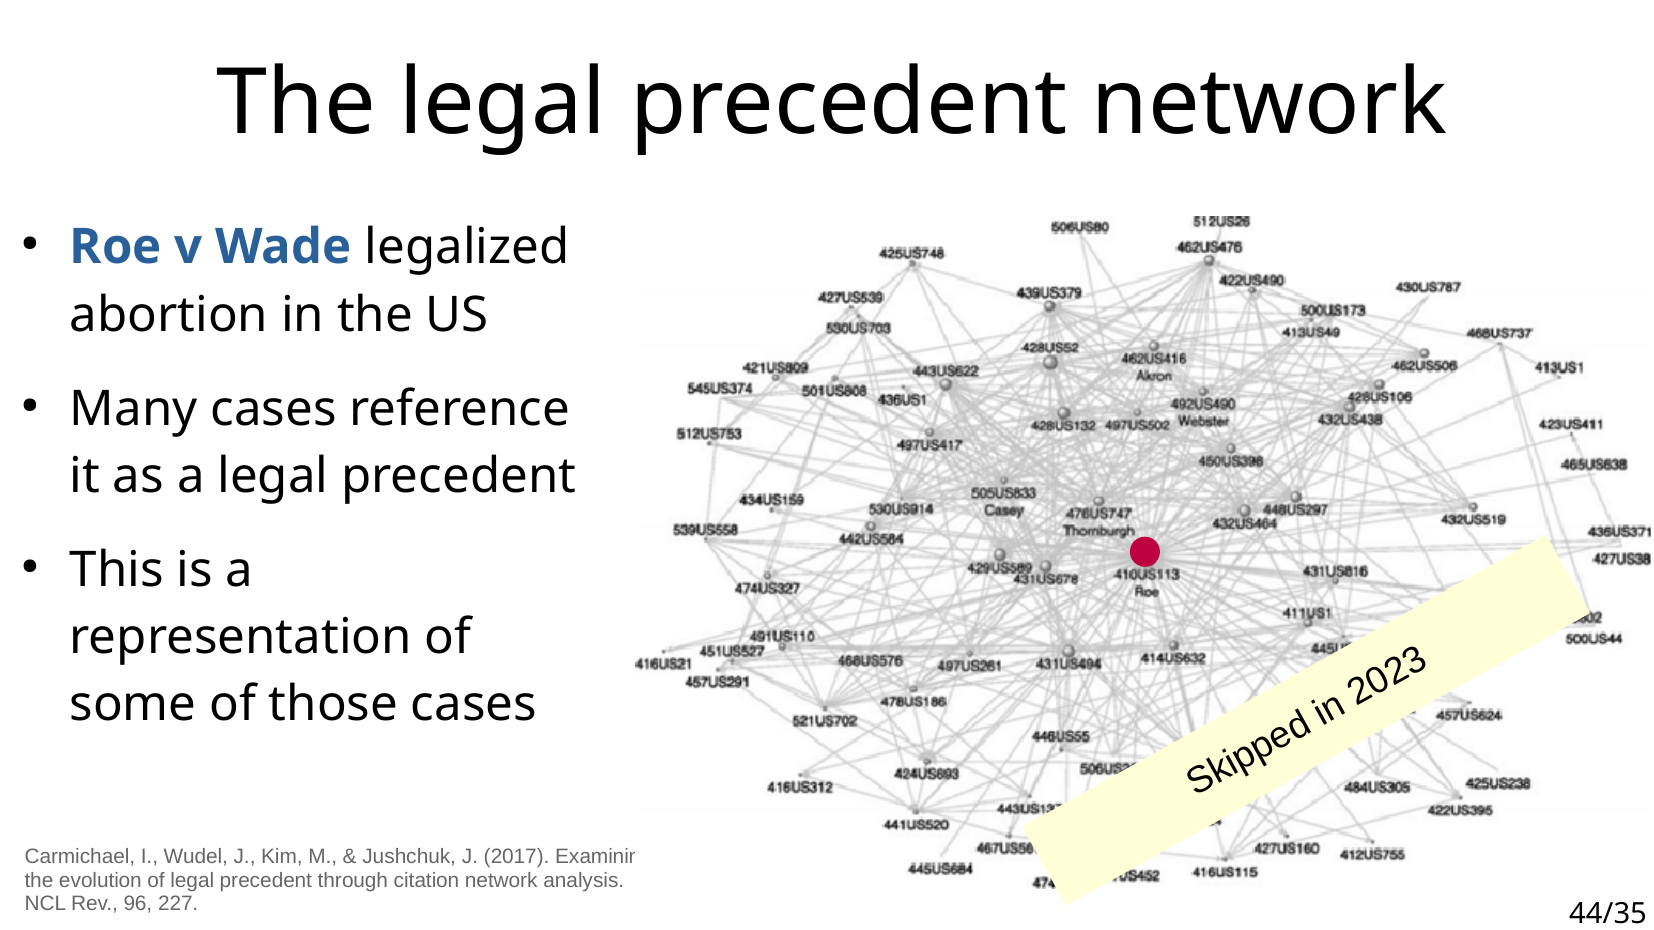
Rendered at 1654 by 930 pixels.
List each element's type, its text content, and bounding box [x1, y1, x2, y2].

text_box [1129, 536, 1160, 567]
text_box Carmichael, I., Wudel, J., Kim, M., & Jushchuk, J. (2017). Examining the evolution of legal precedent through citation network analysis. NCL Rev., 96, 227. [9, 837, 670, 923]
title The legal precedent network [30, 1, 1636, 195]
text_box Skipped in 2023 [1022, 534, 1591, 906]
picture [635, 216, 1653, 889]
list Roe v Wade legalized abortion in the US Many cases reference it as a legal precedent This is a representation of some of those cases [5, 210, 606, 812]
